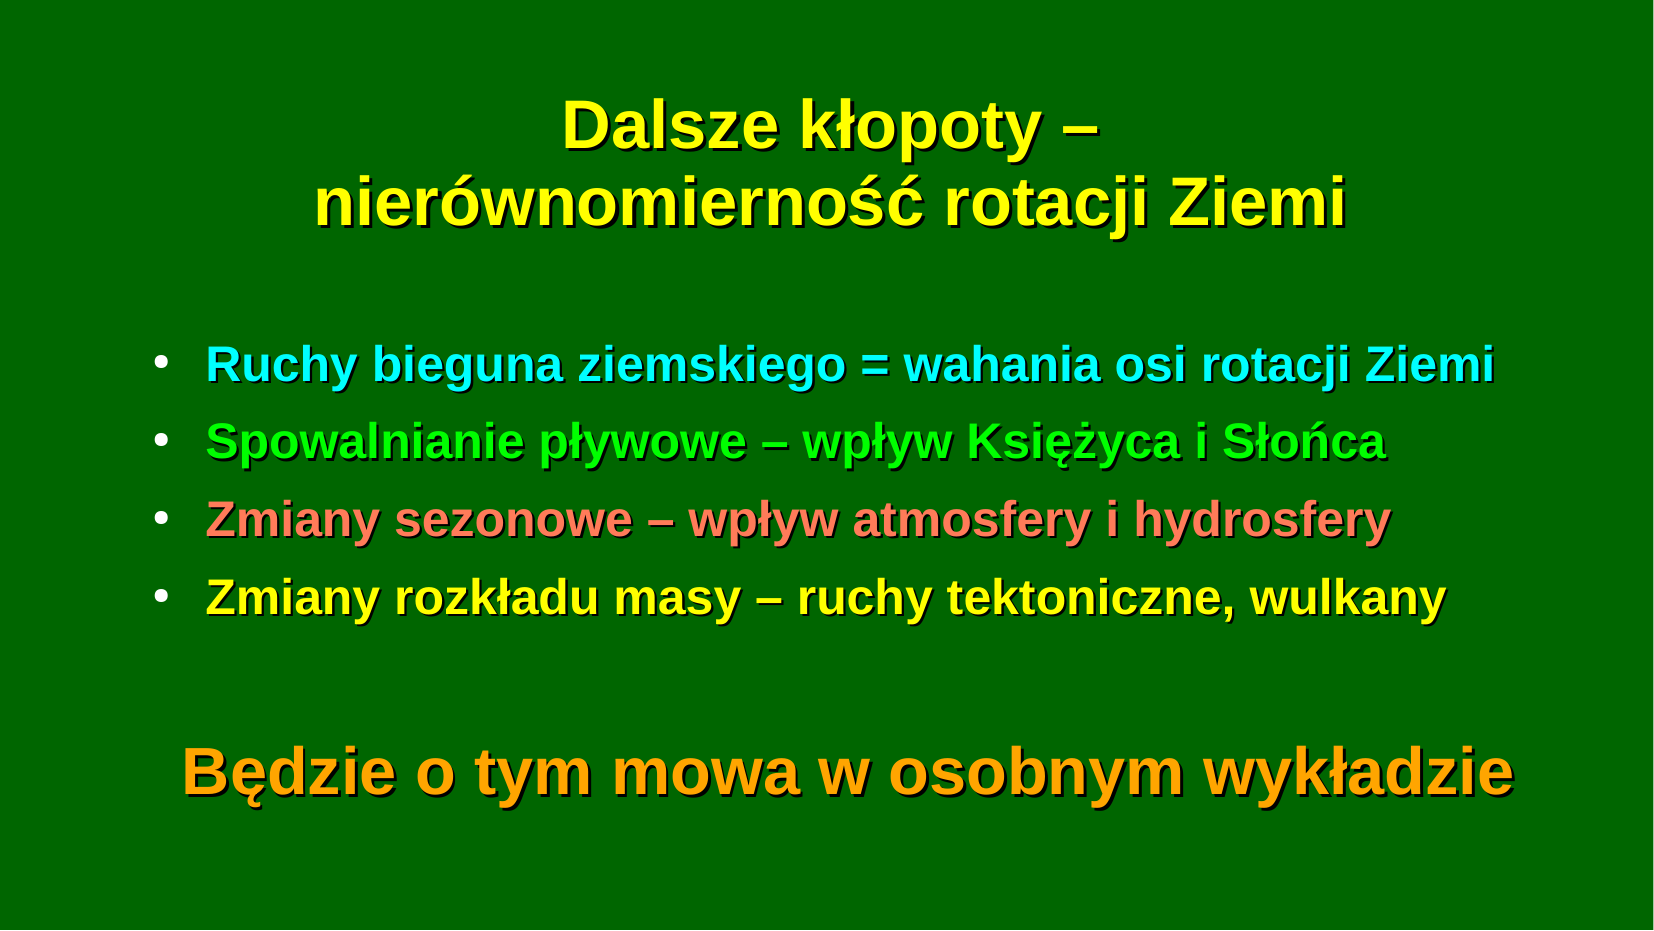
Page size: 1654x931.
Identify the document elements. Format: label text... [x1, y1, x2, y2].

title Dalsze kłopoty – nierównomierność rotacji Ziemi [273, 85, 1390, 241]
list Ruchy bieguna ziemskiego = wahania osi rotacji Ziemi Spowalnianie pływowe – wpływ Księżyca i Słońca Zmiany sezonowe – wpływ atmosfery i hydrosfery Zmiany rozkładu masy – ruchy tektoniczne, wulkany [134, 335, 1519, 681]
text_box Będzie o tym mowa w osobnym wykładzie [167, 726, 1552, 823]
